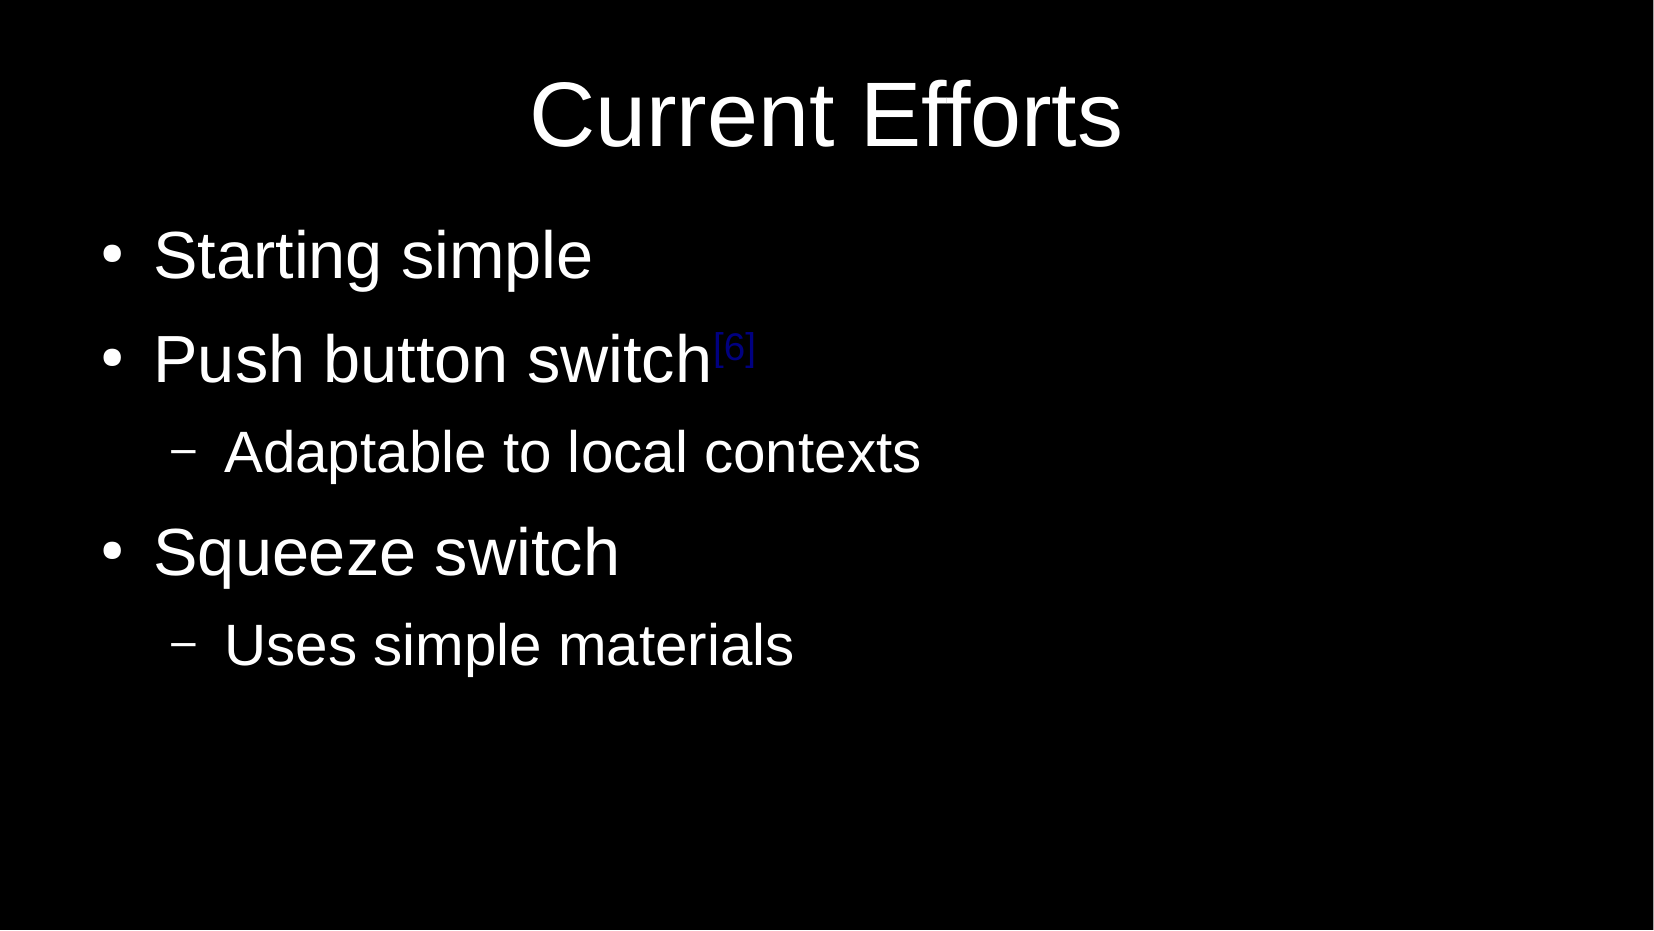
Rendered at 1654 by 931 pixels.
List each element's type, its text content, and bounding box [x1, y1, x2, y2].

title Current Efforts [82, 37, 1571, 193]
list Starting simple Push button switch[6] Adaptable to local contexts Squeeze switch Uses simple materials [82, 217, 1571, 758]
